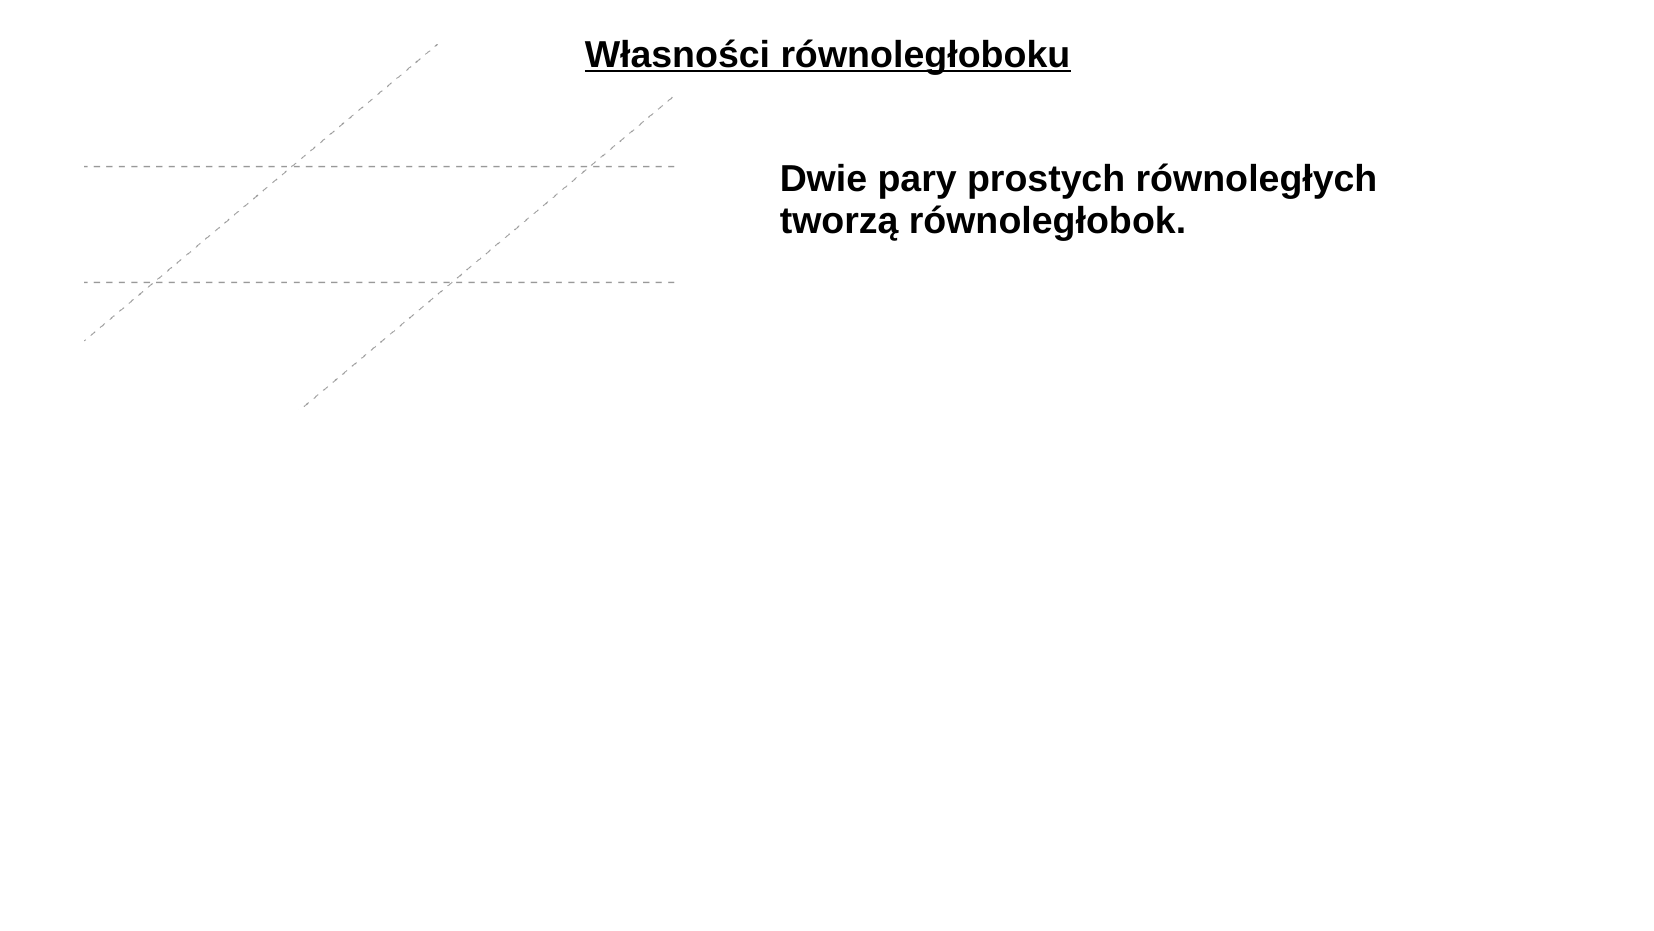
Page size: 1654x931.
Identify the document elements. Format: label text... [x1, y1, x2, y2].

picture [84, 44, 676, 410]
text_box Dwie pary prostych równoległych tworzą równoległobok. [765, 150, 1456, 249]
text_box Własności równoległoboku [570, 26, 1118, 85]
